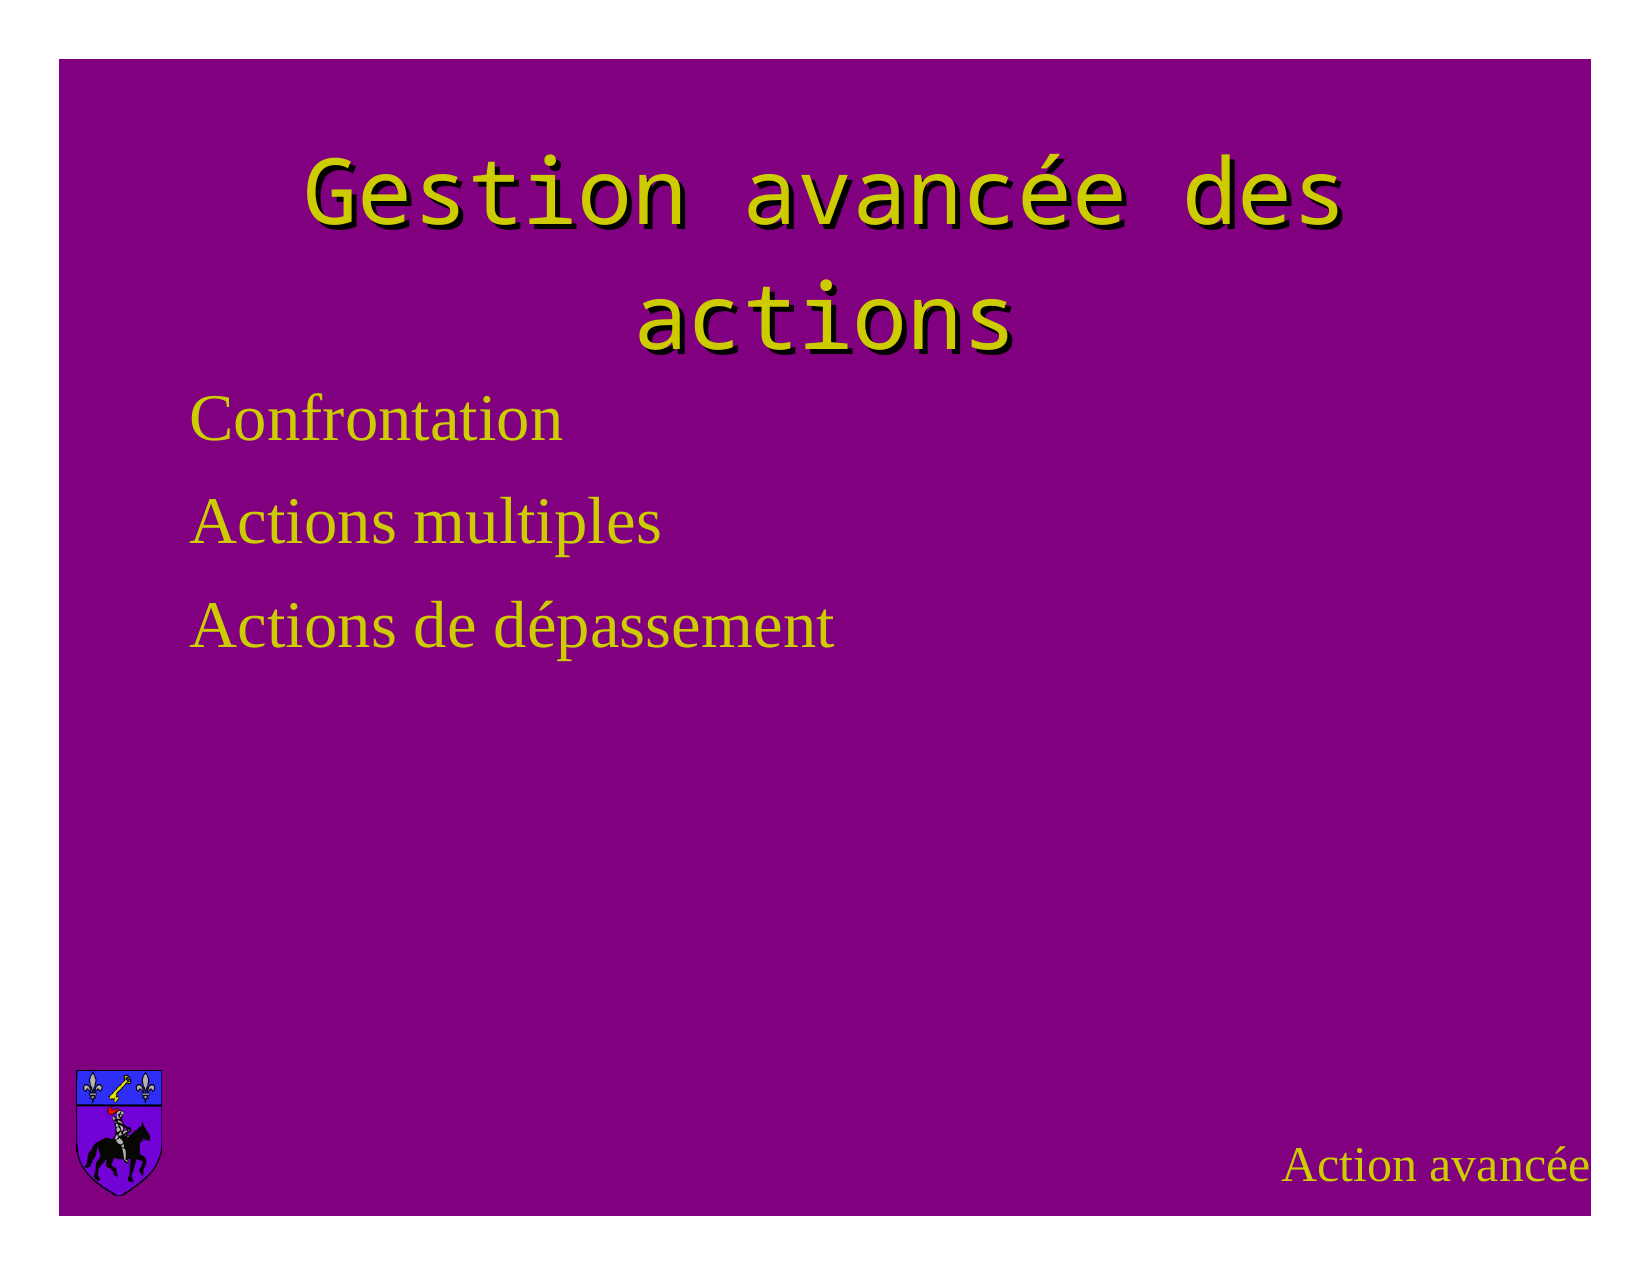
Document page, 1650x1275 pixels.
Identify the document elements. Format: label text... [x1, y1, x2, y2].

picture [76, 1070, 162, 1196]
title Gestion avancée des actions [171, 140, 1480, 363]
list Confrontation Actions multiples Actions de dépassement [171, 380, 1480, 1110]
text_box Action avancée [1196, 1137, 1591, 1193]
